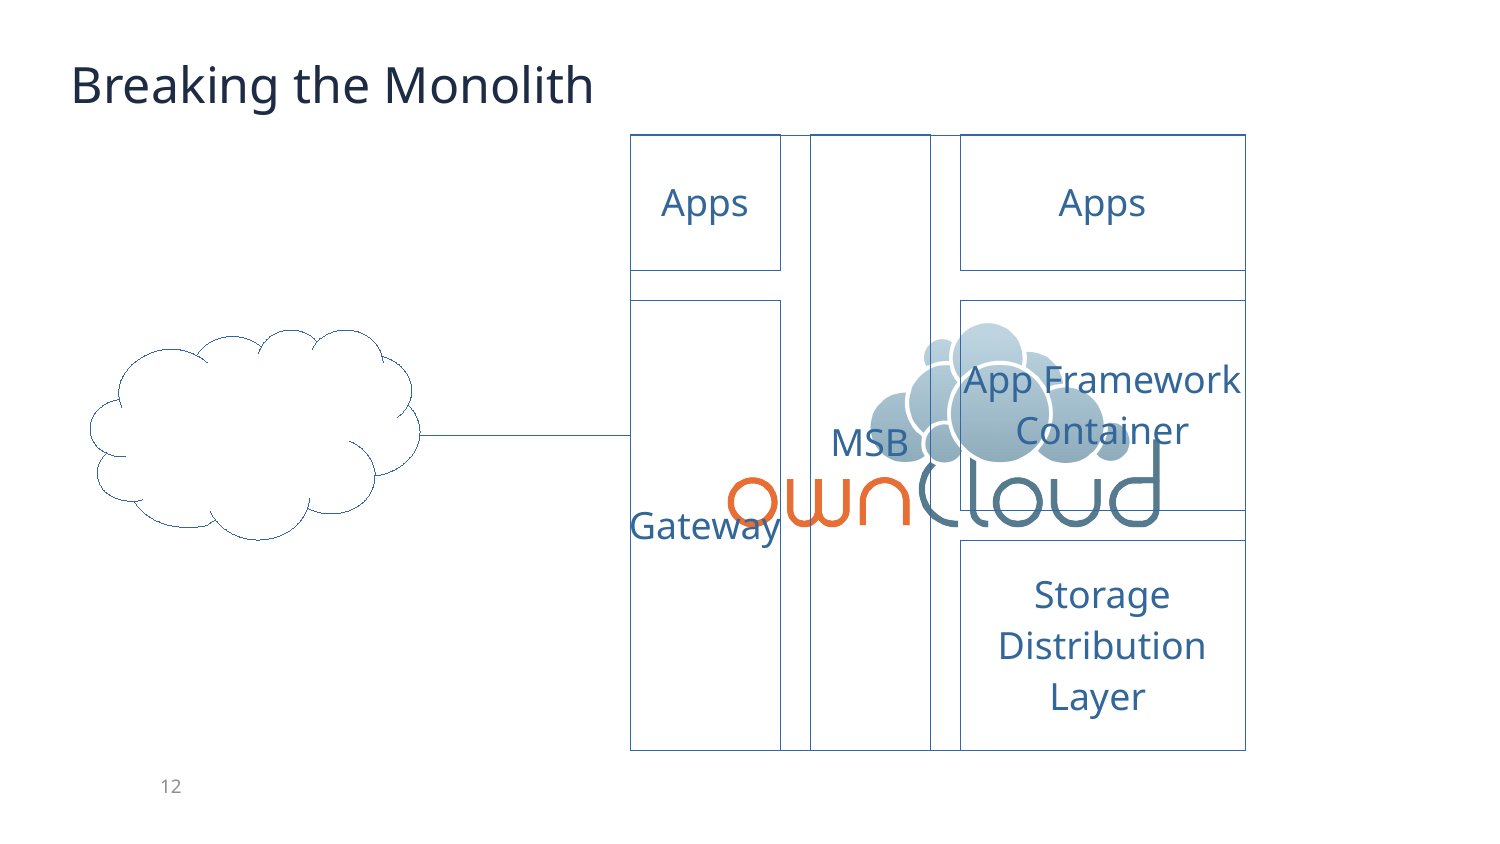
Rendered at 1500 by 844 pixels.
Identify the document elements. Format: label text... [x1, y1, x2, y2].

text_box [90, 330, 421, 541]
text_box Storage Distribution Layer [960, 540, 1246, 751]
text_box Gateway [630, 300, 781, 751]
text_box App Framework Container [960, 300, 1246, 511]
text_box MSB [810, 134, 931, 751]
title Breaking the Monolith [70, 34, 1429, 135]
text_box Apps [960, 134, 1246, 271]
picture [656, 279, 810, 587]
text_box Apps [630, 134, 781, 271]
picture [931, 279, 1246, 587]
